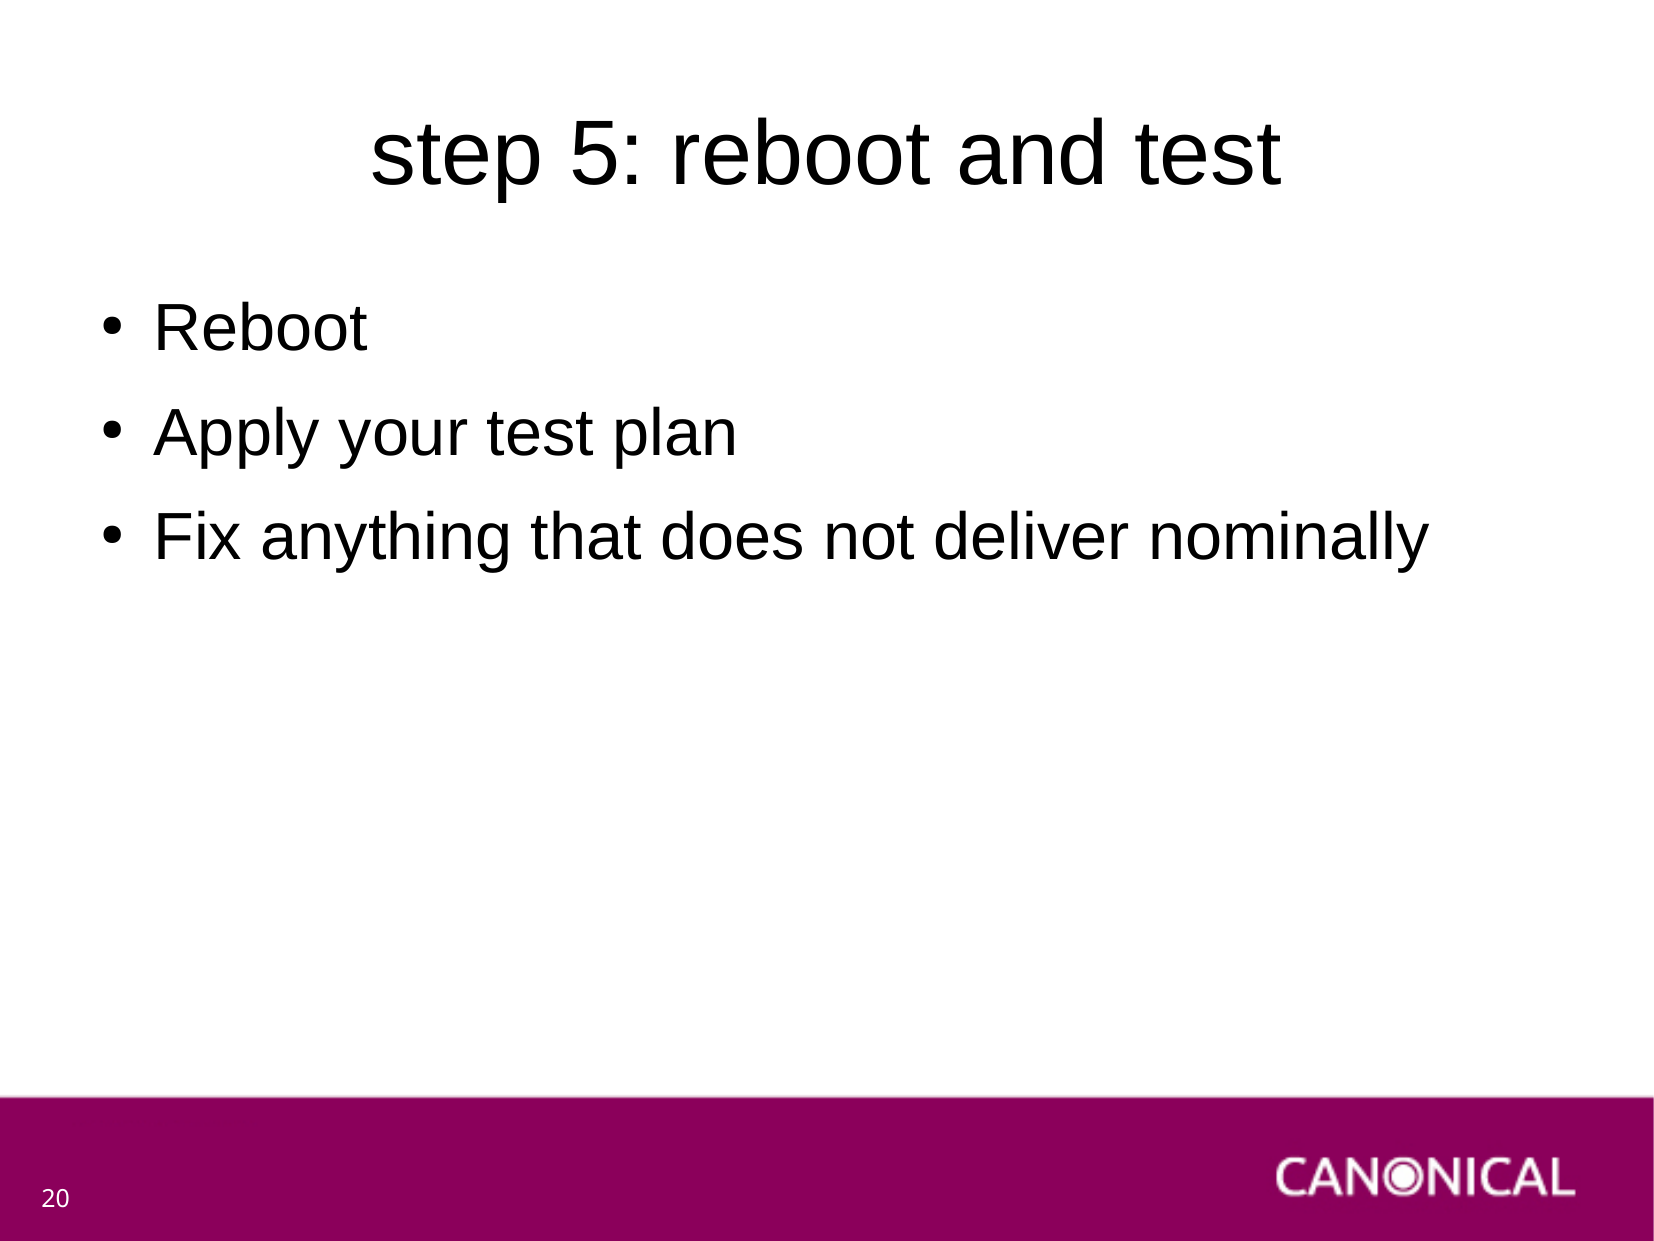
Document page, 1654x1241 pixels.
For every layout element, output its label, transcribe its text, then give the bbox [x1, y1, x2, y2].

list Reboot Apply your test plan Fix anything that does not deliver nominally [82, 290, 1571, 1109]
title step 5: reboot and test [82, 56, 1571, 250]
picture [0, 0, 1654, 1241]
